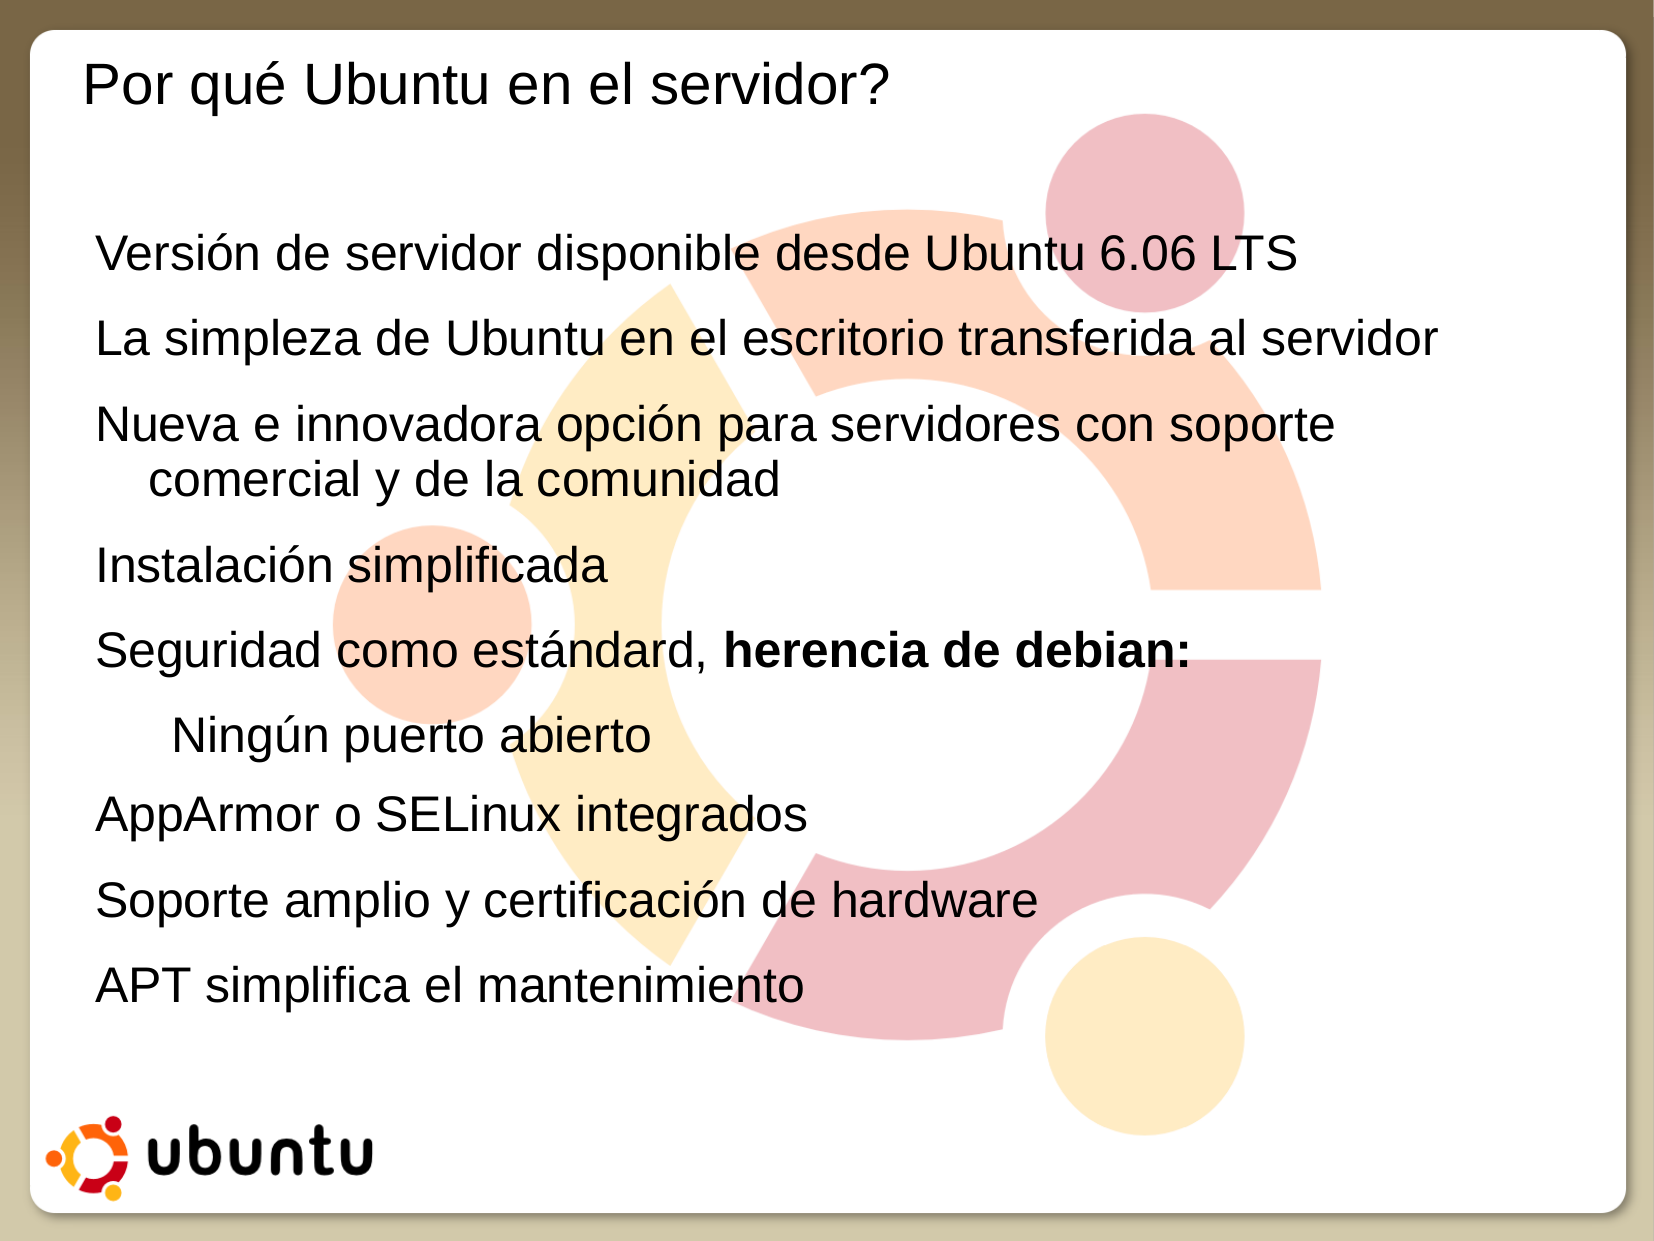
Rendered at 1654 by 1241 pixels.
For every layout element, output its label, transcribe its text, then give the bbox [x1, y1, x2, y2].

list Versión de servidor disponible desde Ubuntu 6.06 LTS La simpleza de Ubuntu en el escritorio transferida al servidor Nueva e innovadora opción para servidores con soporte comercial y de la comunidad Instalación simplificada Seguridad como estándard, herencia de debian: Ningún puerto abierto AppArmor o SELinux integrados Soporte amplio y certificación de hardware APT simplifica el mantenimiento [77, 225, 1536, 1029]
picture [0, 0, 1654, 1241]
title Por qué Ubuntu en el servidor? [82, 43, 1571, 125]
